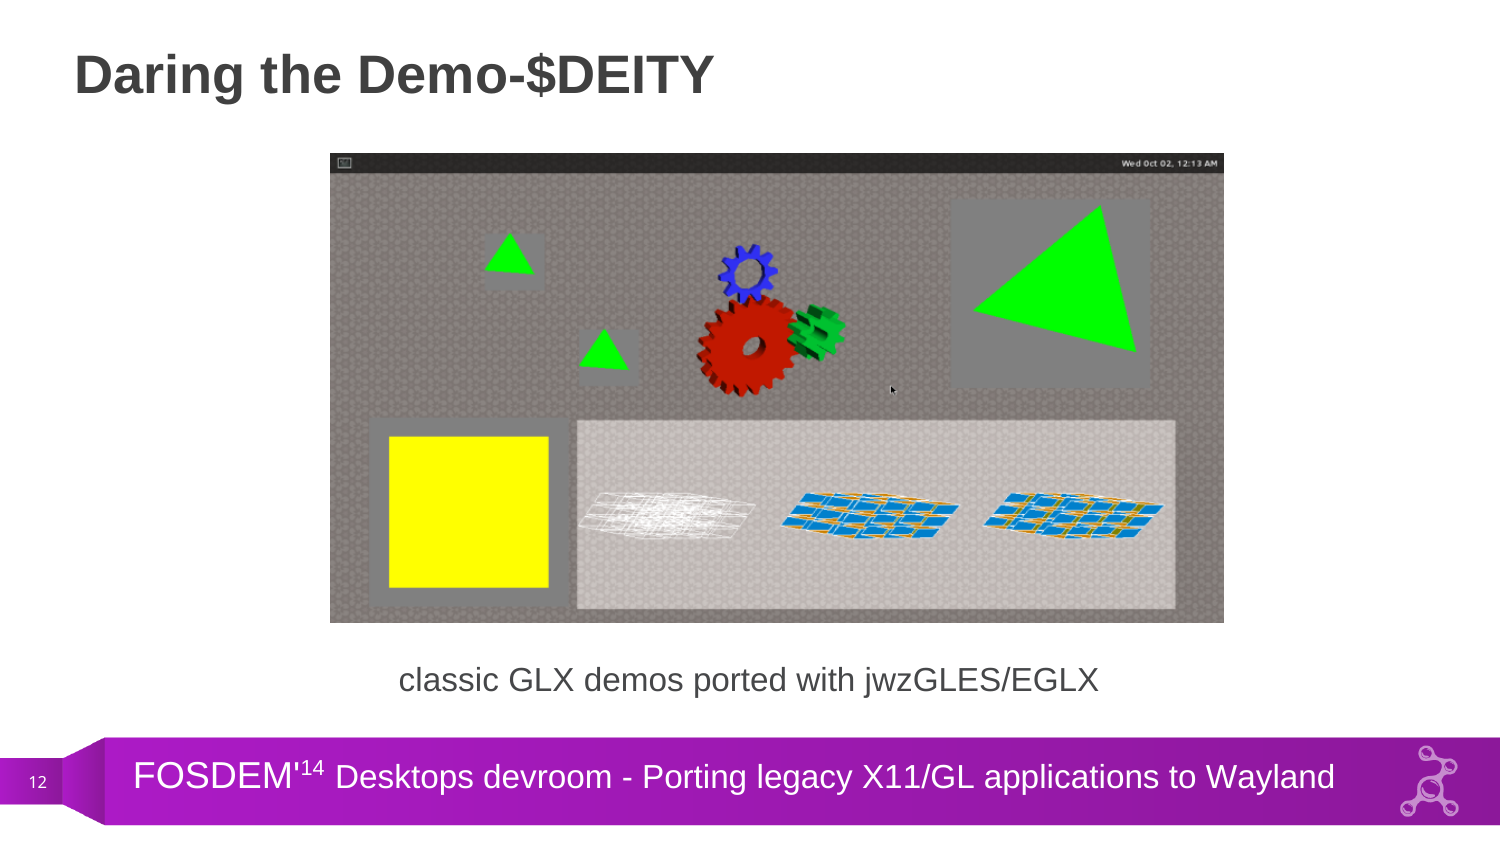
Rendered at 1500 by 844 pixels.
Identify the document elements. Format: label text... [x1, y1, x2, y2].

picture [0, 0, 1500, 844]
title Daring the Demo-$DEITY [74, 50, 1425, 160]
subtitle classic GLX demos ported with jwzGLES/EGLX [74, 166, 1425, 745]
